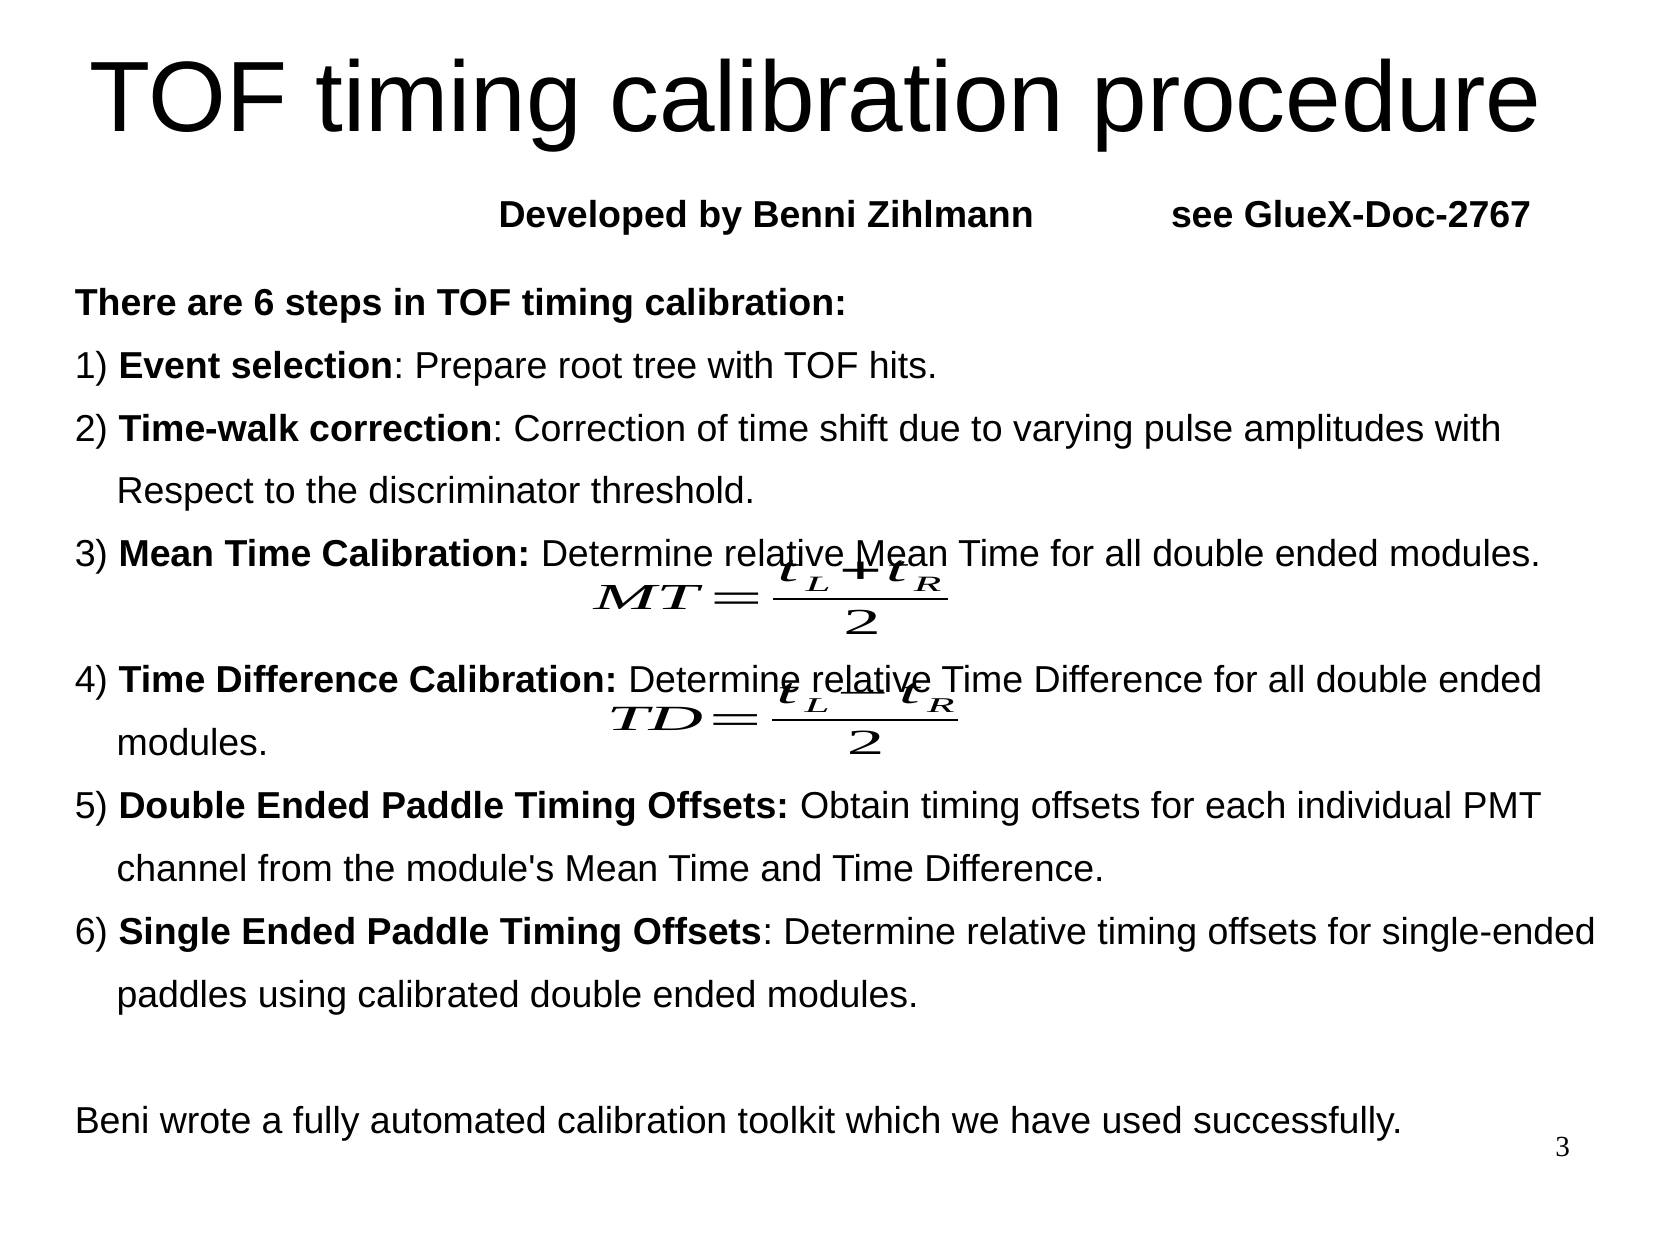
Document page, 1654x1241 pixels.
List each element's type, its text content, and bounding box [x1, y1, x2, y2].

text_box TOF timing calibration procedure [75, 33, 1587, 166]
chart [570, 549, 971, 644]
text_box Developed by Benni Zihlmann see GlueX-Doc-2767 [483, 165, 1545, 232]
text_box There are 6 steps in TOF timing calibration: 1) Event selection: Prepare root tree with TOF hits. 2) Time-walk correction: Correction of time shift due to varying pulse amplitudes with Respect to the discriminator threshold. 3) Mean Time Calibration: Determine relative Mean Time for all double ended modules. 4) Time Difference Calibration: Determine relative Time Difference for all double ended modules. 5) Double Ended Paddle Timing Offsets: Obtain timing offsets for each individual PMT channel from the module's Mean Time and Time Difference. 6) Single Ended Paddle Timing Offsets: Determine relative timing offsets for single-ended paddles using calibrated double ended modules. Beni wrote a fully automated calibration toolkit which we have used successfully. [60, 252, 1623, 1220]
chart [587, 672, 982, 763]
